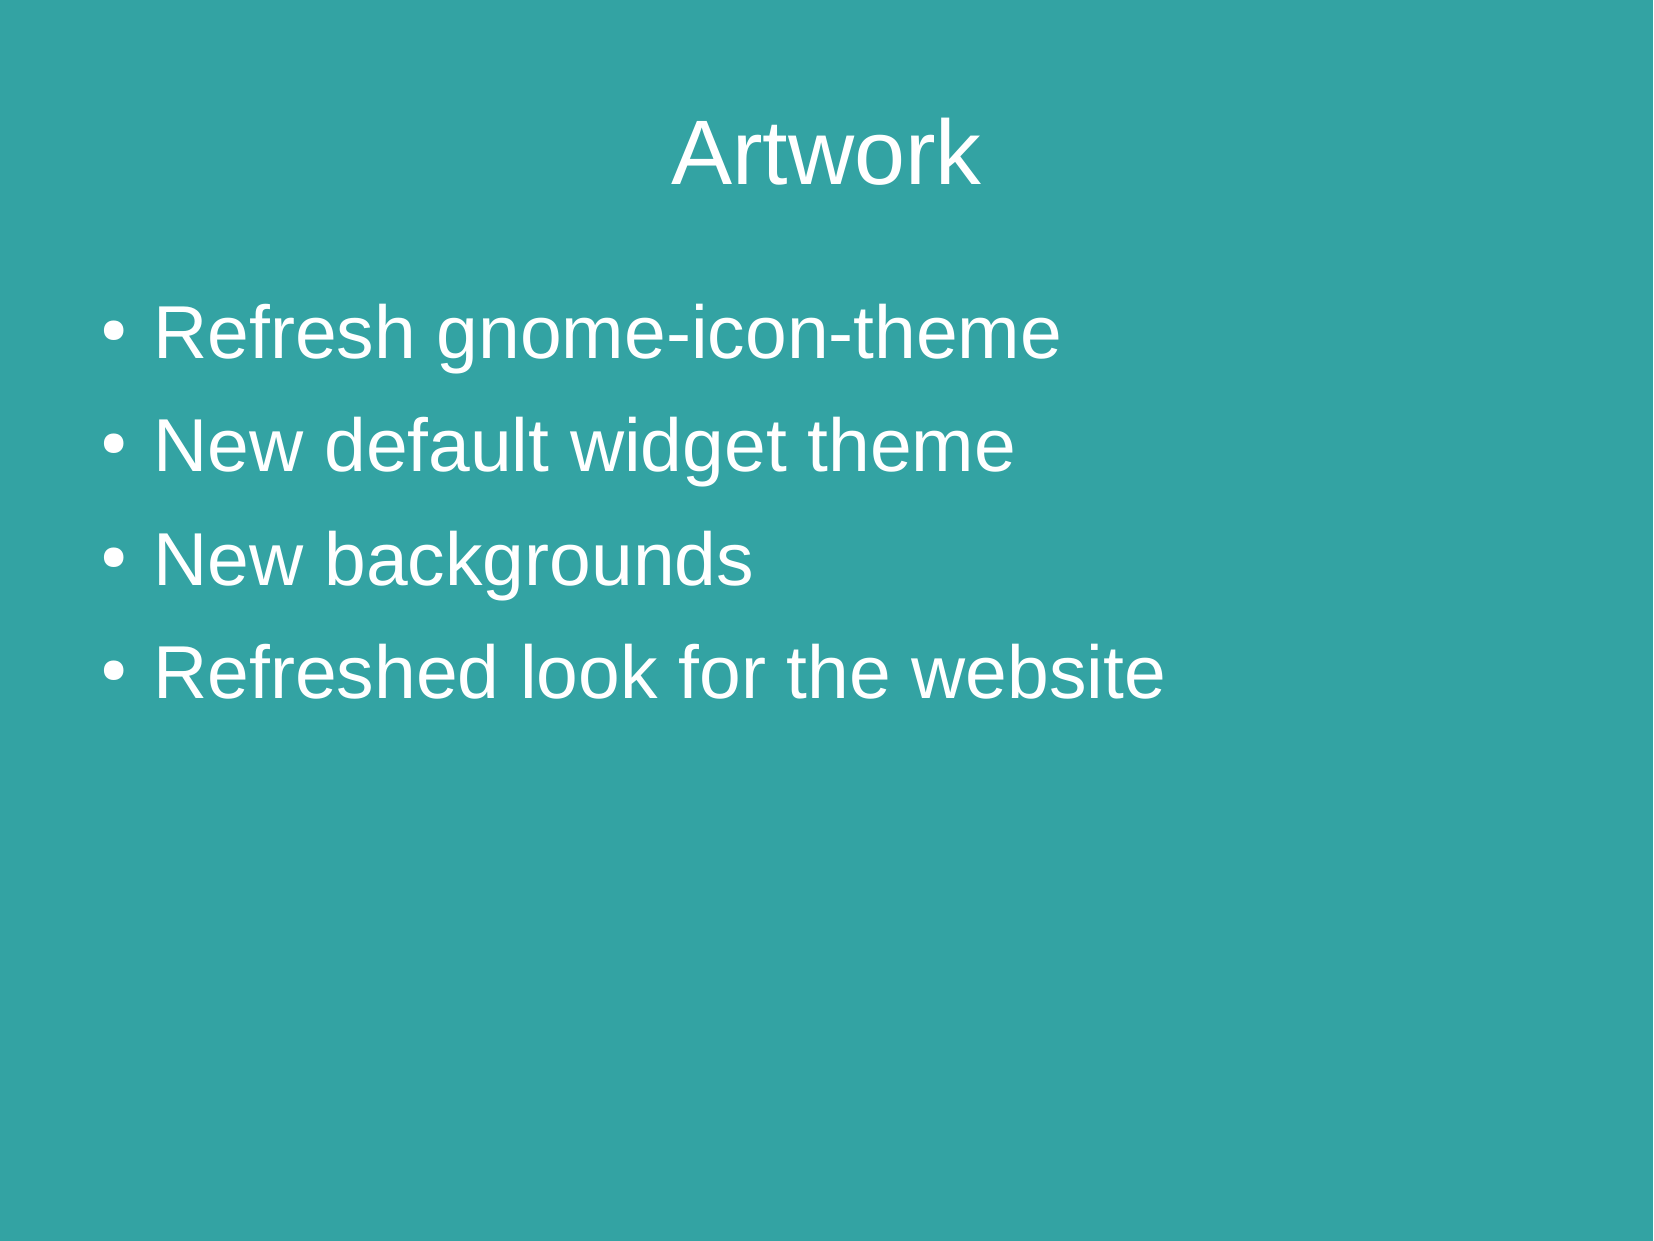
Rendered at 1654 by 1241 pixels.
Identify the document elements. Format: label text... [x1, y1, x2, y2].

title Artwork [82, 49, 1571, 257]
list Refresh gnome-icon-theme New default widget theme New backgrounds Refreshed look for the website [82, 290, 1571, 1109]
